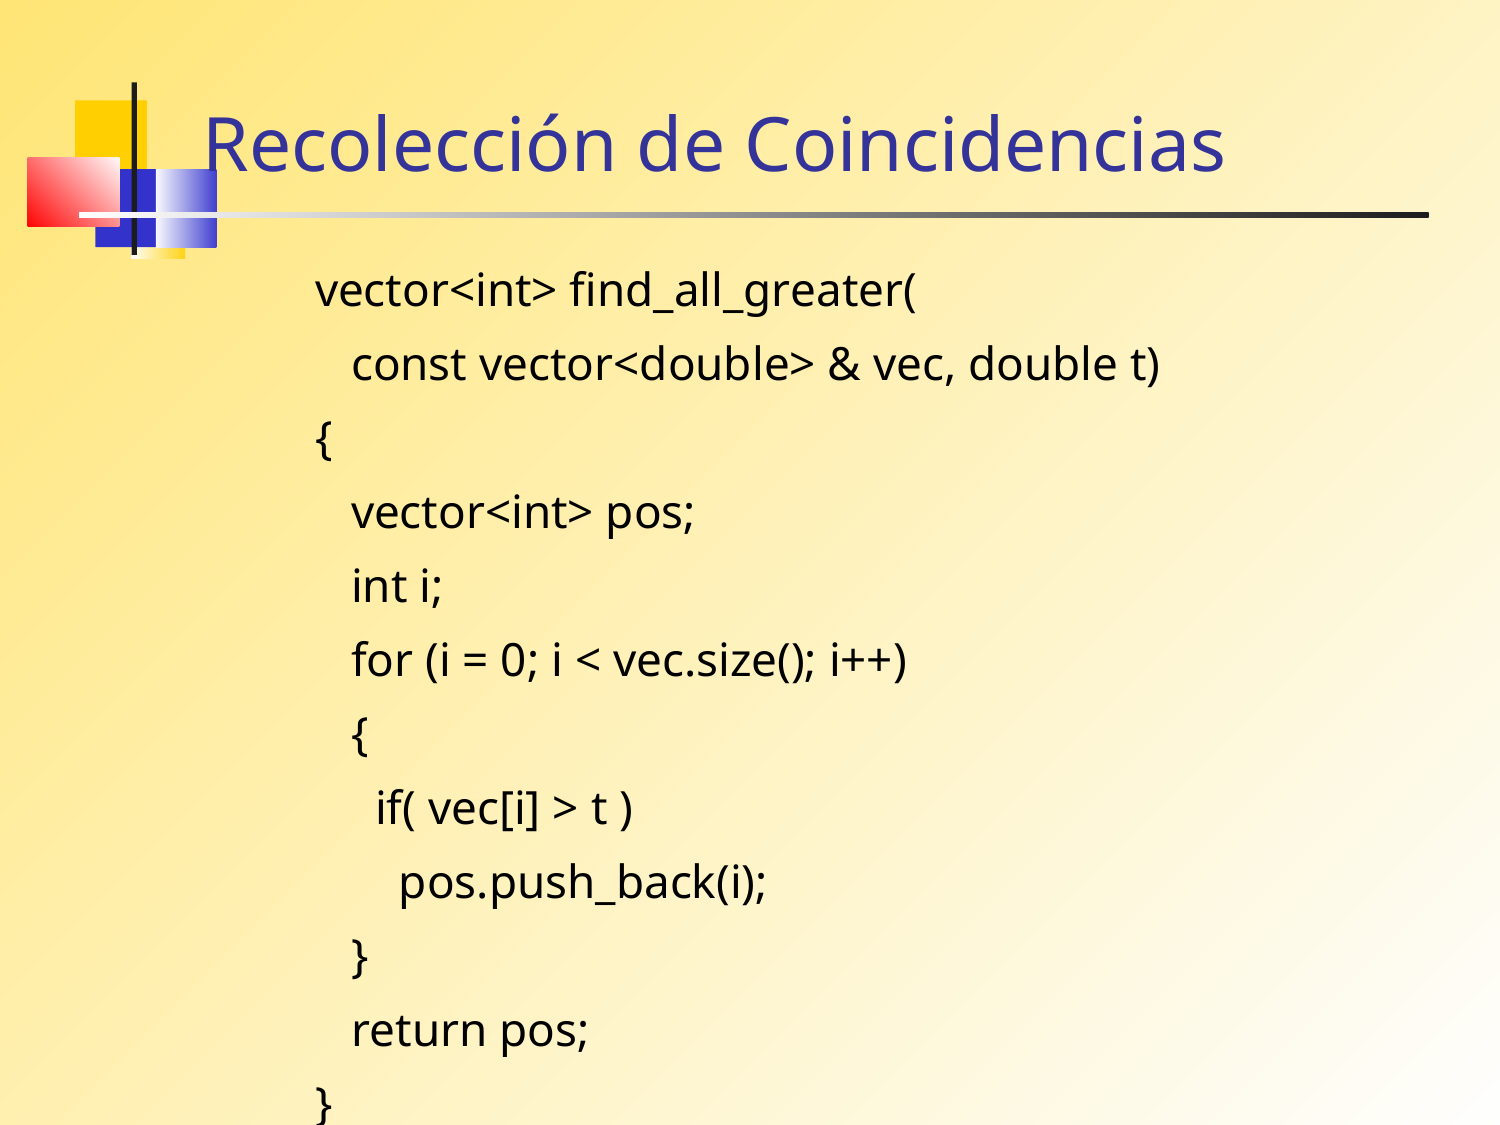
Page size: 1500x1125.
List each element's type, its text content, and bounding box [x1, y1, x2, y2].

title Recolección de Coincidencias [187, 37, 1466, 201]
list vector<int> find_all_greater( const vector<double> & vec, double t)‏ { vector<int> pos; int i; for (i = 0; i < vec.size(); i++)‏ { if( vec[i] > t )‏ pos.push_back(i); } return pos; } // source: Cay Horstmann [299, 249, 1463, 1118]
